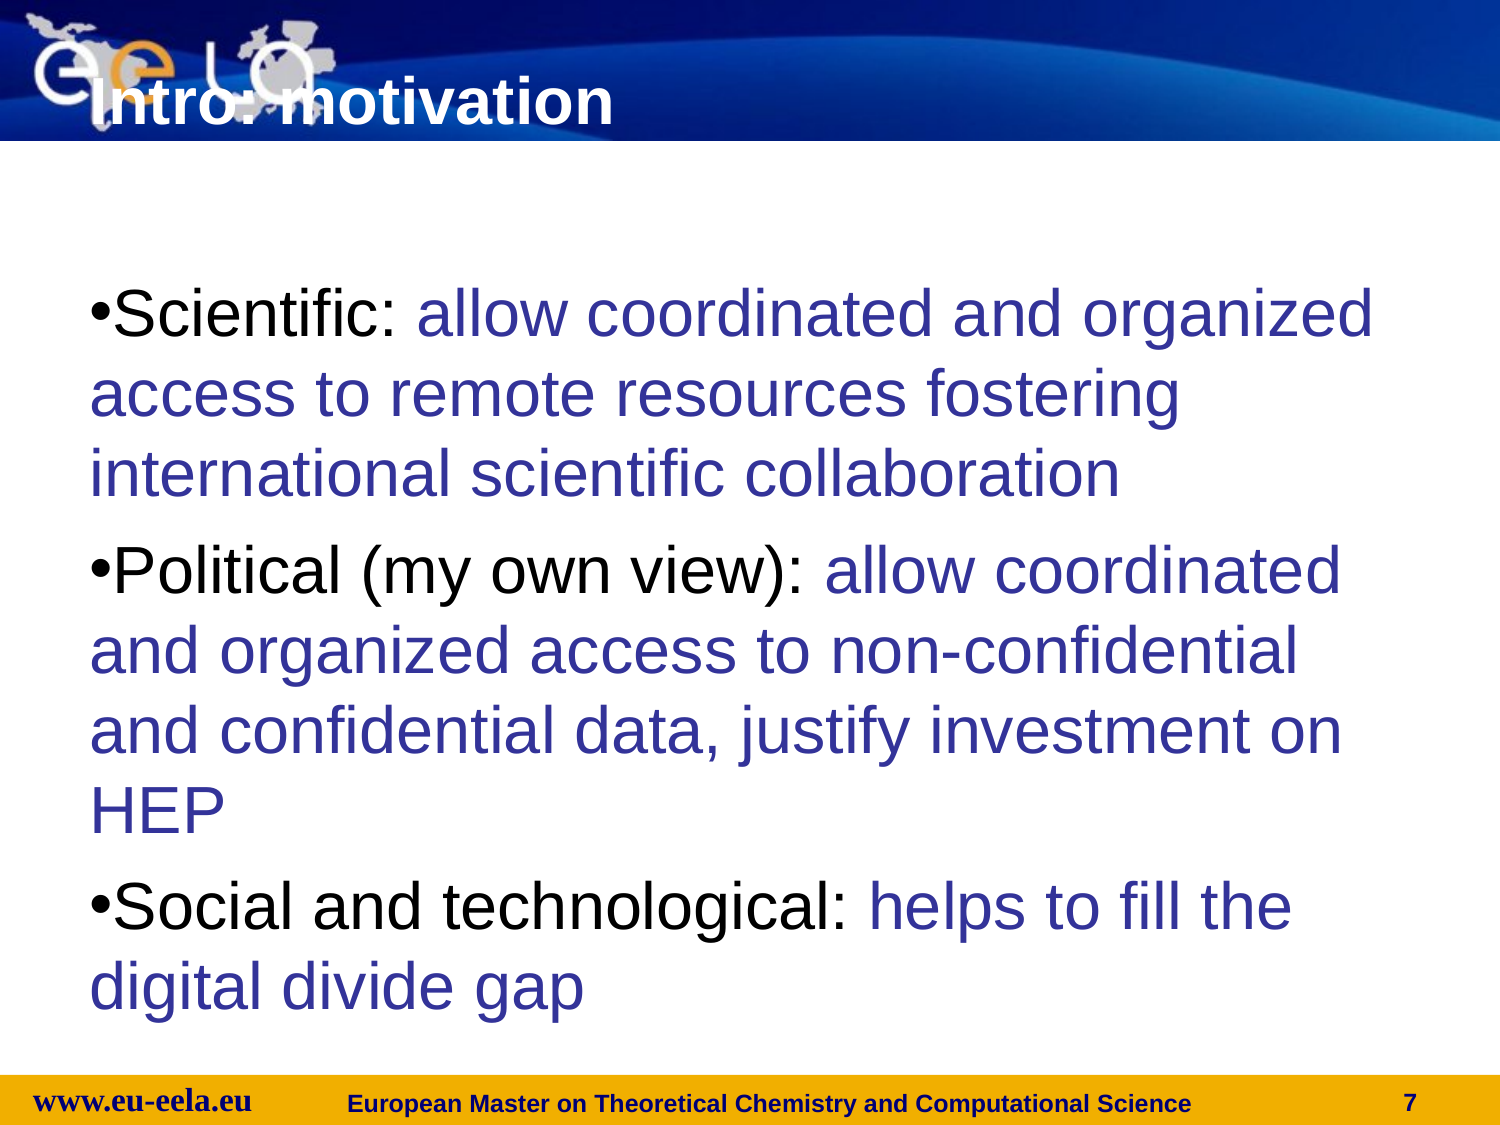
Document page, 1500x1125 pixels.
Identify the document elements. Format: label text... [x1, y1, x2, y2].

text_box European Master on Theoretical Chemistry and Computational Science [332, 1080, 1388, 1125]
text_box Scientific: allow coordinated and organized access to remote resources fostering international scientific collaboration Political (my own view): allow coordinated and organized access to non-confidential and confidential data, justify investment on HEP Social and technological: helps to fill the digital divide gap [75, 262, 1426, 1031]
title Intro: motivation [75, 3, 1426, 192]
text_box [1388, 1078, 1475, 1125]
